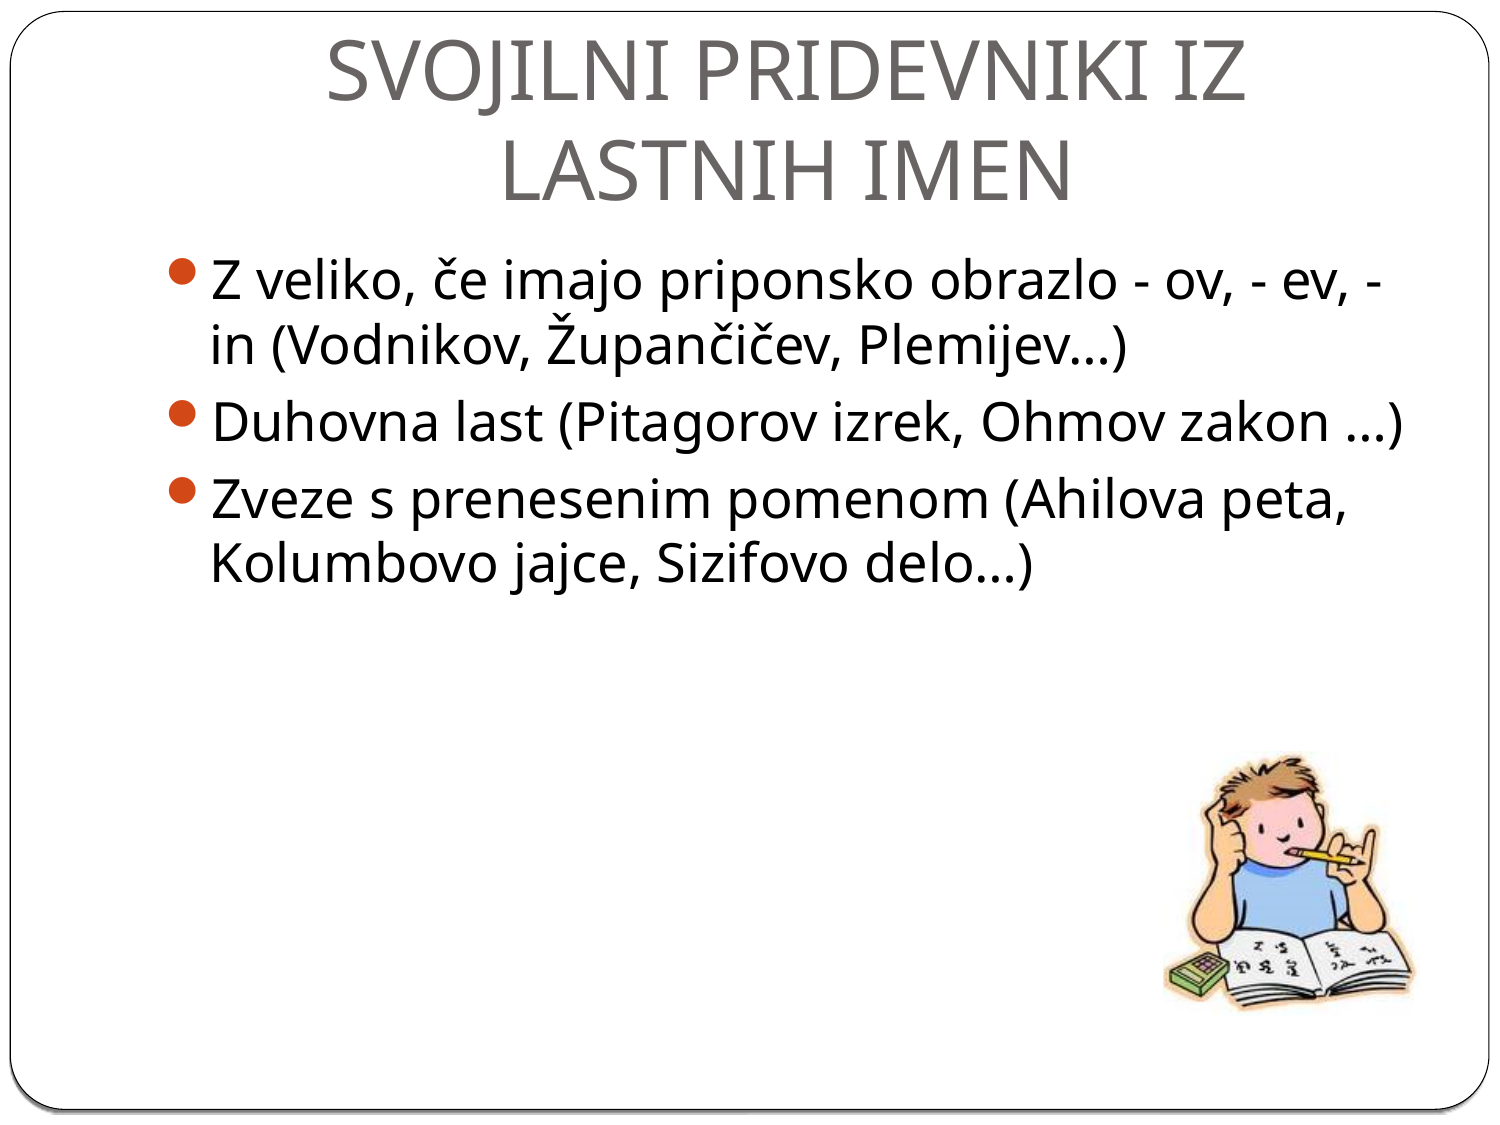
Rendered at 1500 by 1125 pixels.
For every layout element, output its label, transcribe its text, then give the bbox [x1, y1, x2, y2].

picture [1163, 751, 1420, 1016]
title SVOJILNI PRIDEVNIKI IZ LASTNIH IMEN [150, 45, 1425, 233]
list Z veliko, če imajo priponsko obrazlo - ov, - ev, - in (Vodnikov, Župančičev, Plemijev…) Duhovna last (Pitagorov izrek, Ohmov zakon …) Zveze s prenesenim pomenom (Ahilova peta, Kolumbovo jajce, Sizifovo delo…) [150, 237, 1425, 988]
